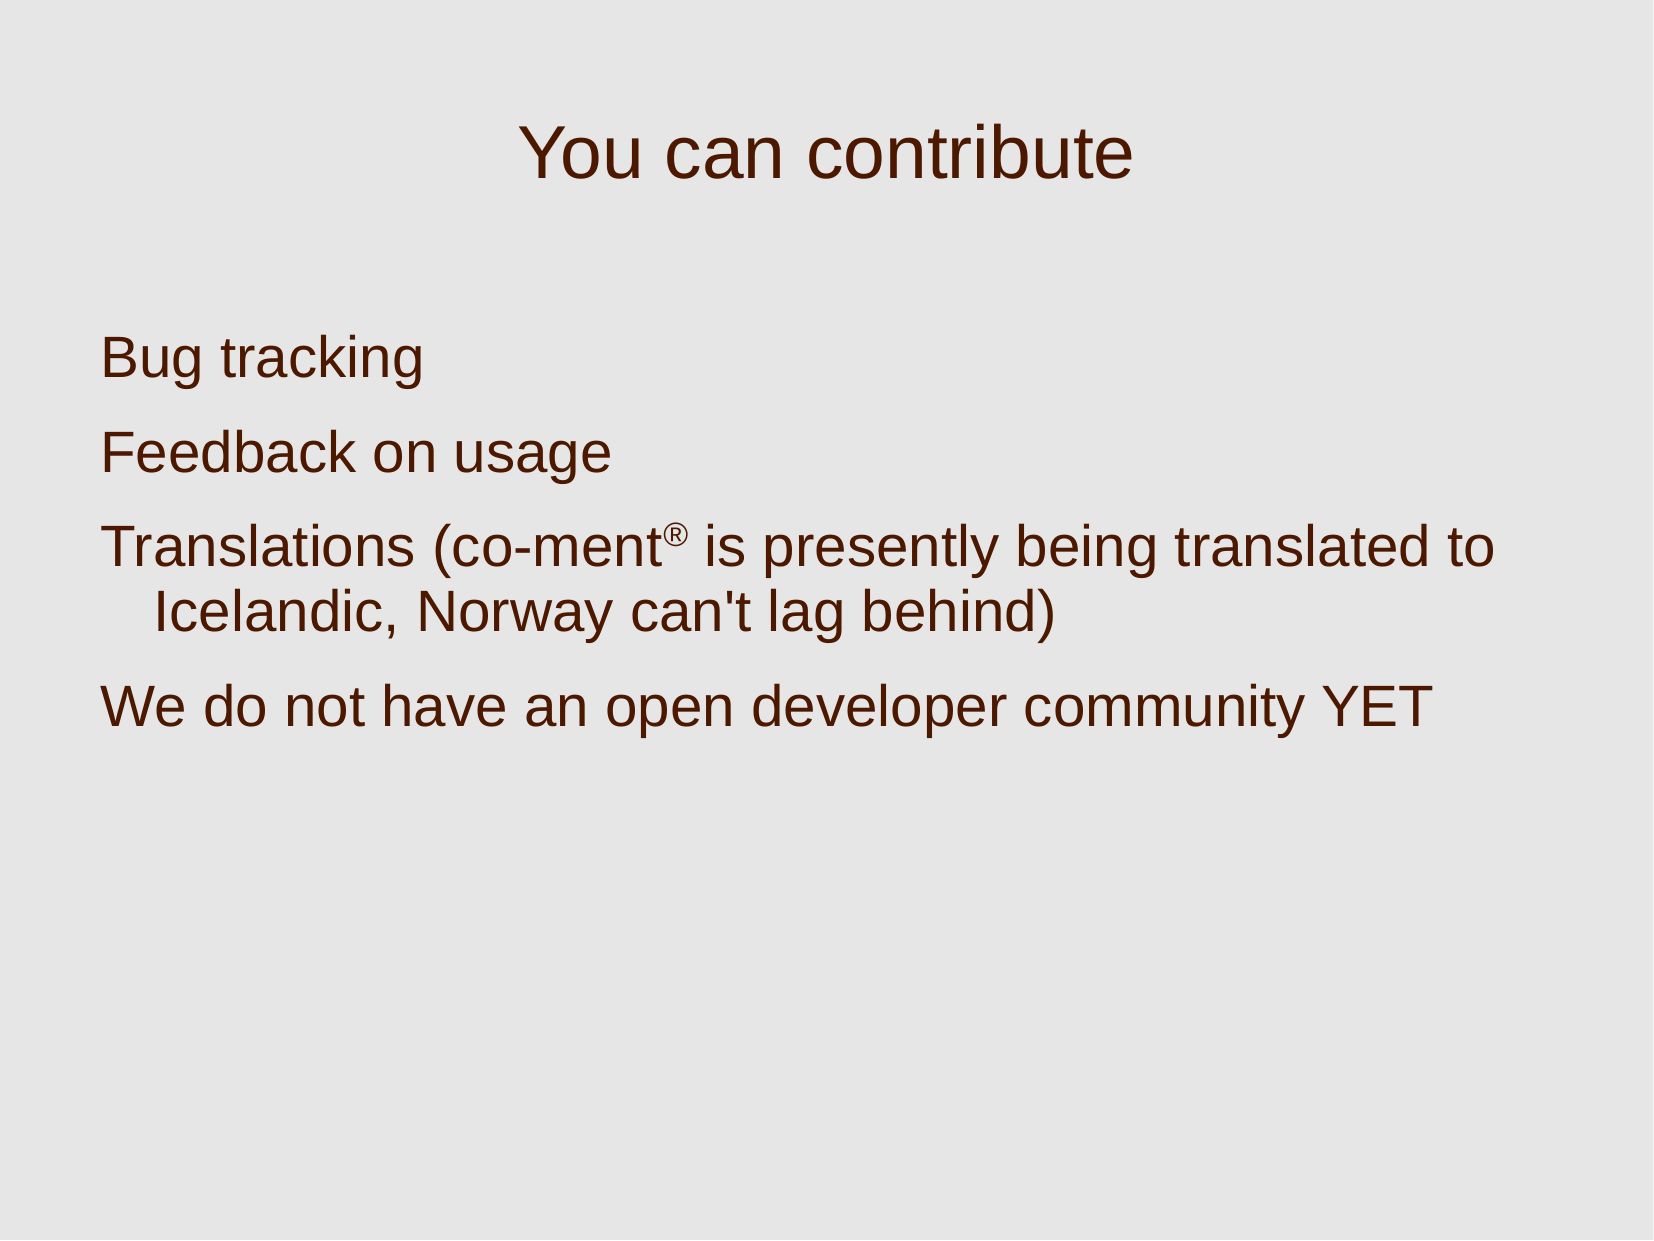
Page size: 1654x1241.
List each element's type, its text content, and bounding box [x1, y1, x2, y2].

title You can contribute [82, 56, 1571, 250]
list Bug tracking Feedback on usage Translations (co-ment® is presently being translated to Icelandic, Norway can't lag behind) We do not have an open developer community YET [82, 324, 1571, 1094]
